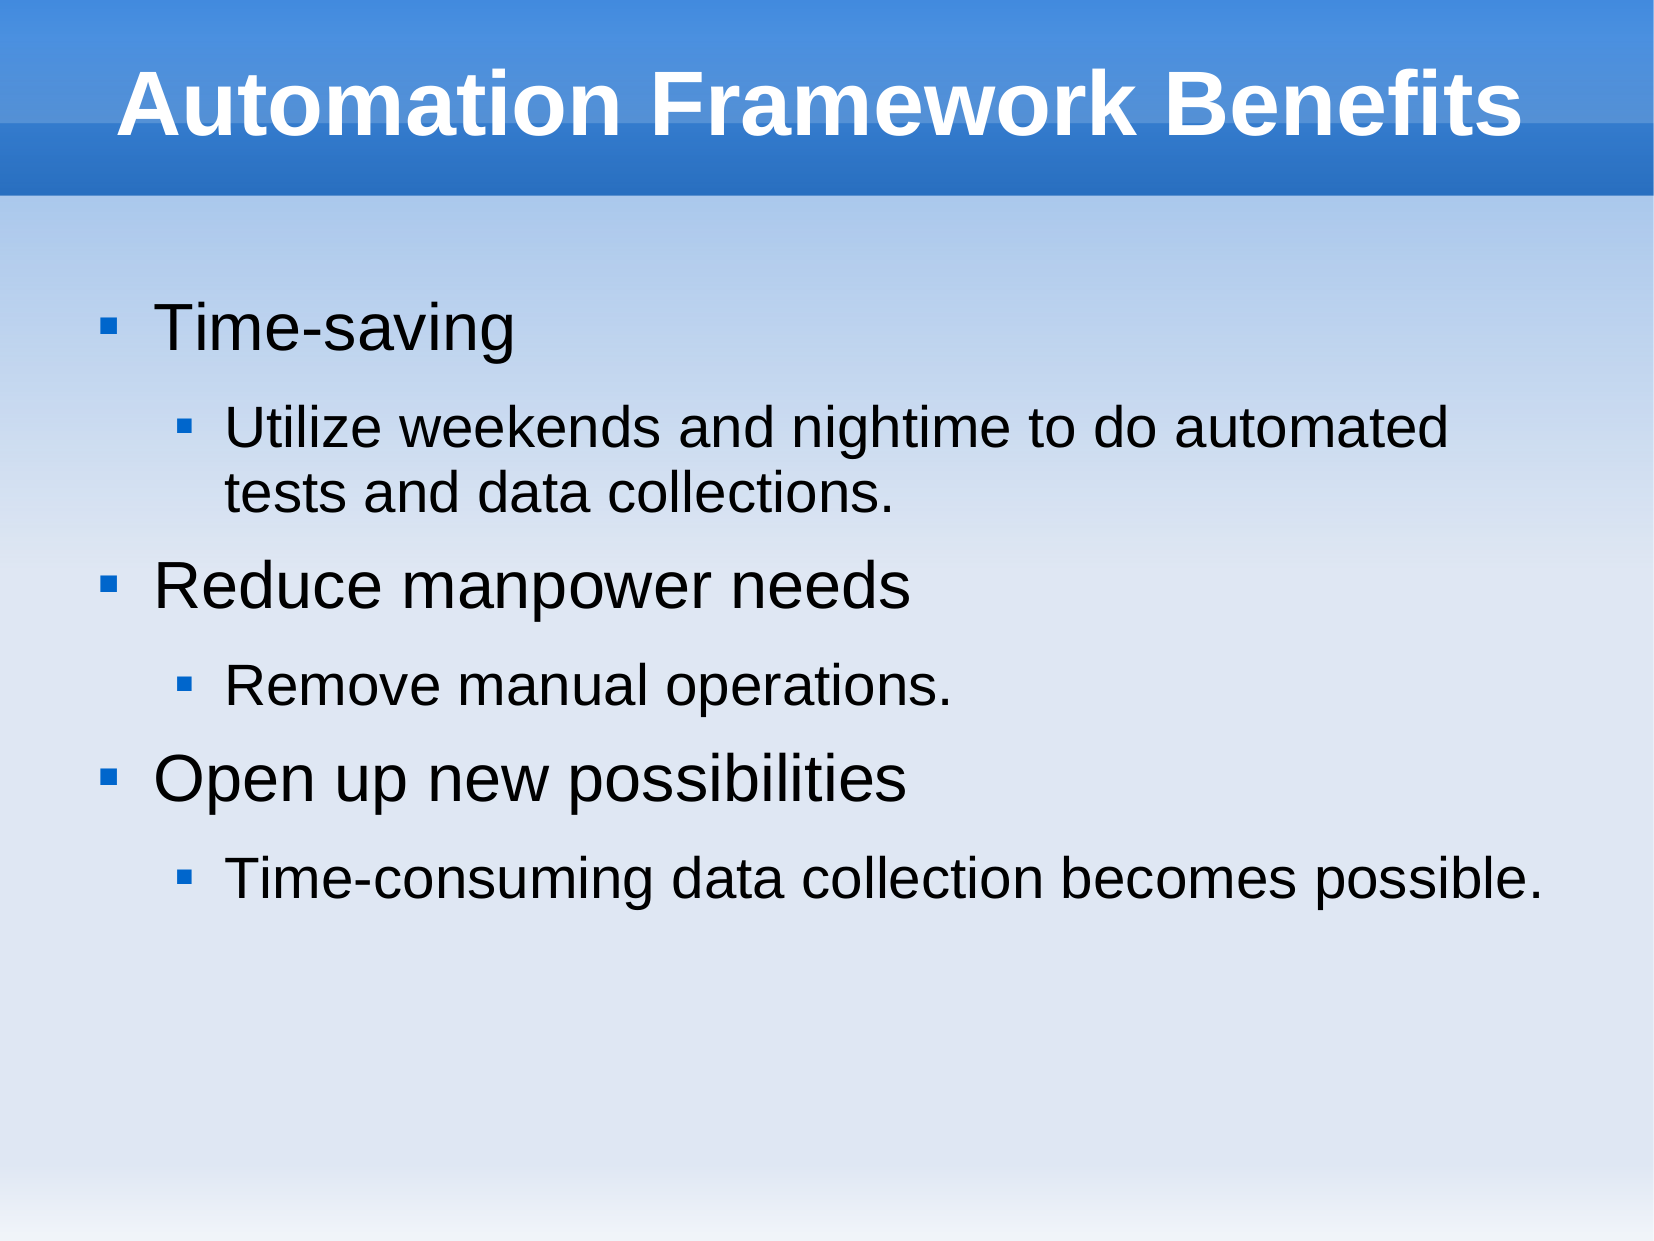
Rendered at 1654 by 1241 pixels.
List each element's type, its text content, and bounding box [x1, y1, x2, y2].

list Time-saving Utilize weekends and nightime to do automated tests and data collections. Reduce manpower needs Remove manual operations. Open up new possibilities Time-consuming data collection becomes possible. [82, 290, 1571, 1094]
title Automation Framework Benefits [76, 0, 1565, 208]
picture [0, 0, 1654, 1241]
